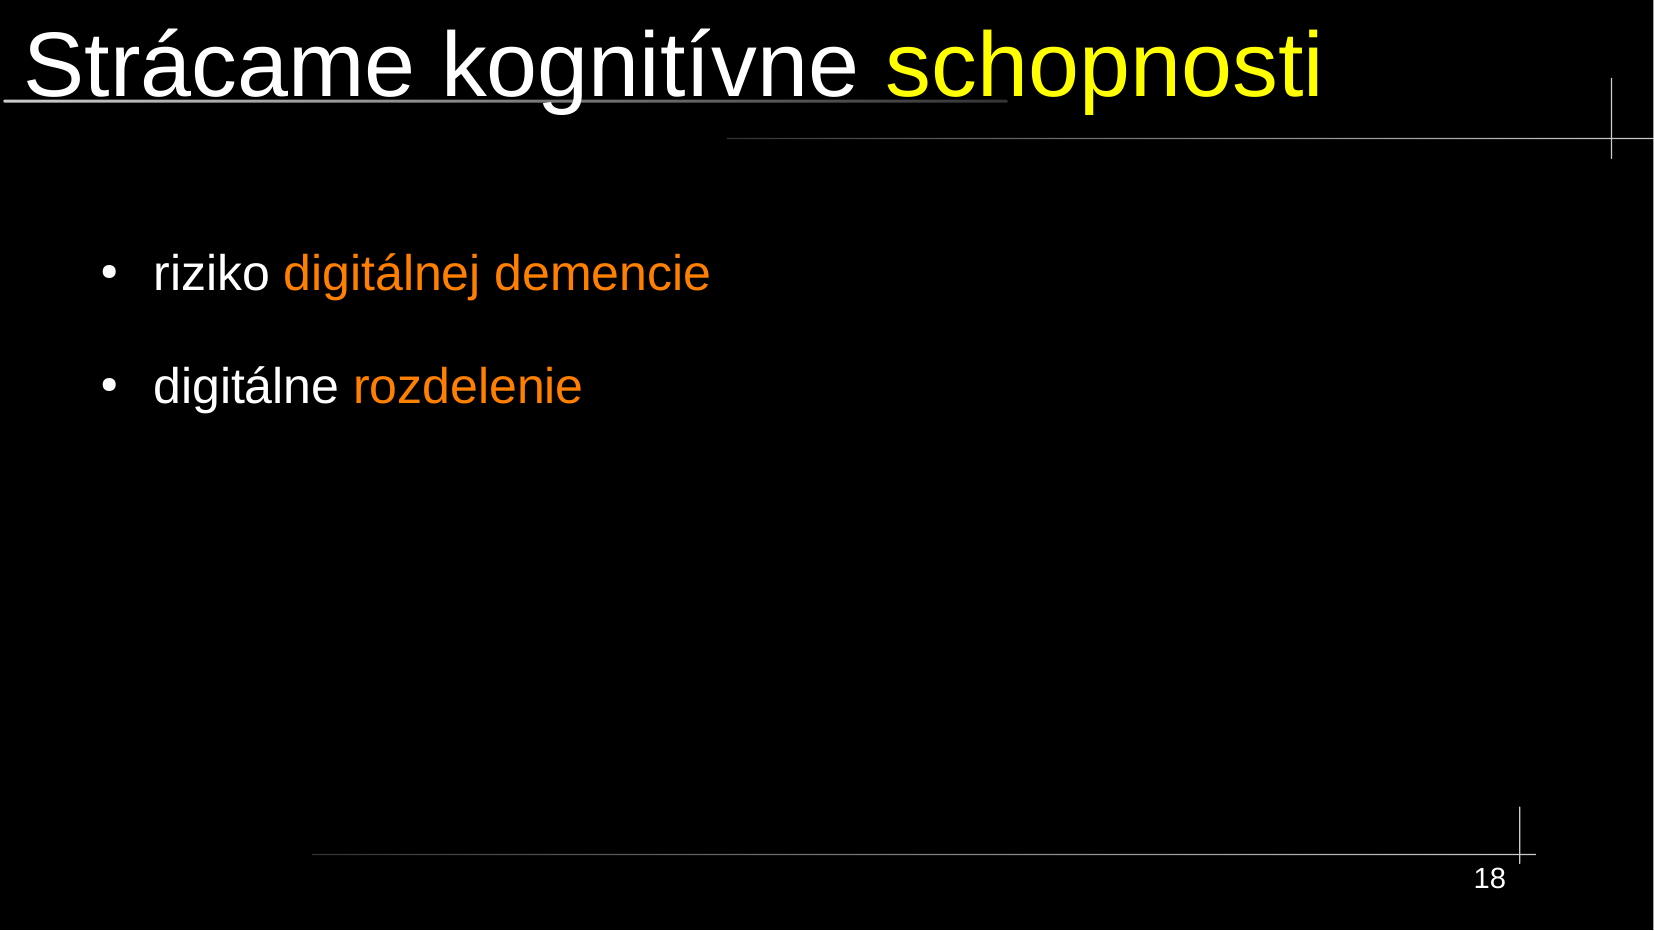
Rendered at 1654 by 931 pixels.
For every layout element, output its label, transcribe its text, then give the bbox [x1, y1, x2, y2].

list riziko digitálnej demencie digitálne rozdelenie [82, 217, 1571, 758]
title Strácame kognitívne schopnosti [23, 11, 1589, 119]
